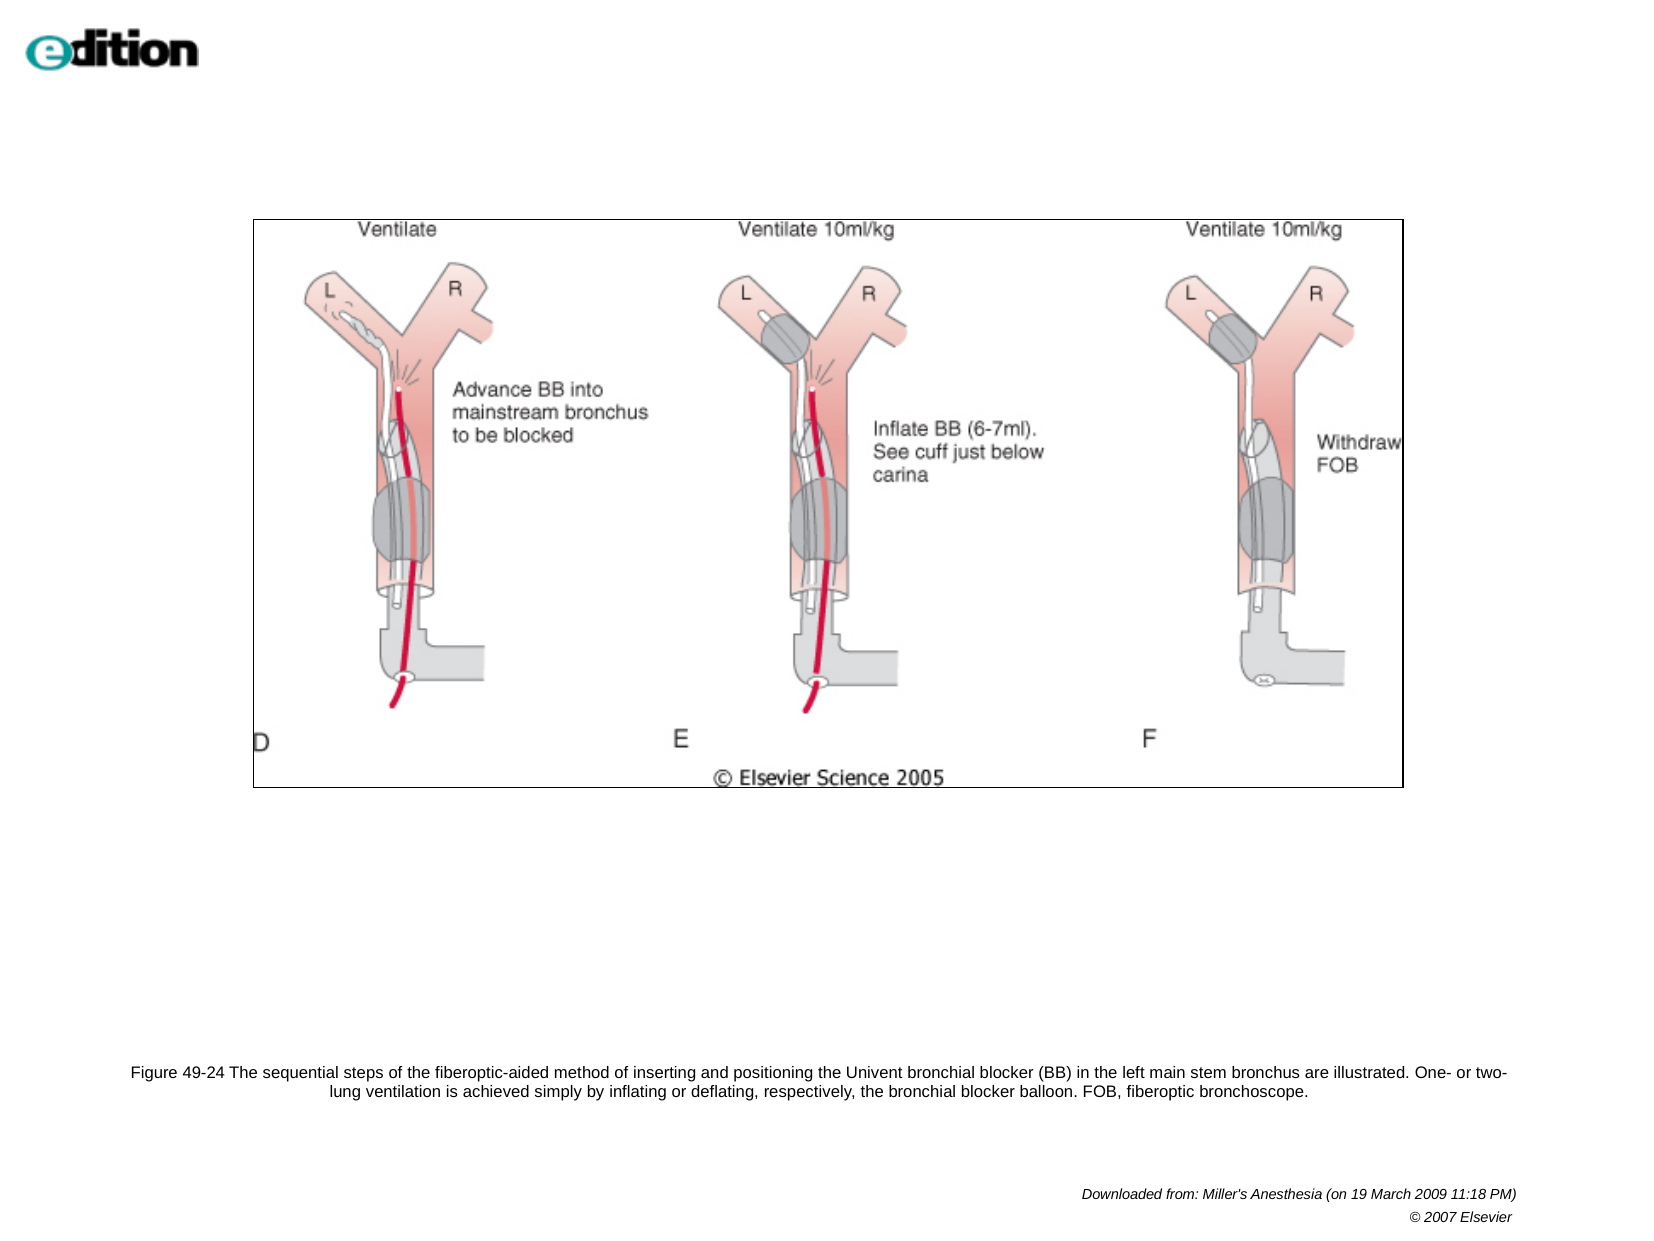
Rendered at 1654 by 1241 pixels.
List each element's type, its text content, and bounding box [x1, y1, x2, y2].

text_box Downloaded from: Miller's Anesthesia (on 19 March 2009 11:18 PM) [724, 1178, 1532, 1211]
picture [19, 20, 199, 78]
text_box Figure 49-24 The sequential steps of the fiberoptic-aided method of inserting and positioning the Univent bronchial blocker (BB) in the left main stem bronchus are illustrated. One- or two-lung ventilation is achieved simply by inflating or deflating, respectively, the bronchial blocker balloon. FOB, fiberoptic bronchoscope. [110, 1055, 1530, 1109]
text_box © 2007 Elsevier [723, 1201, 1531, 1234]
picture [254, 220, 1403, 787]
